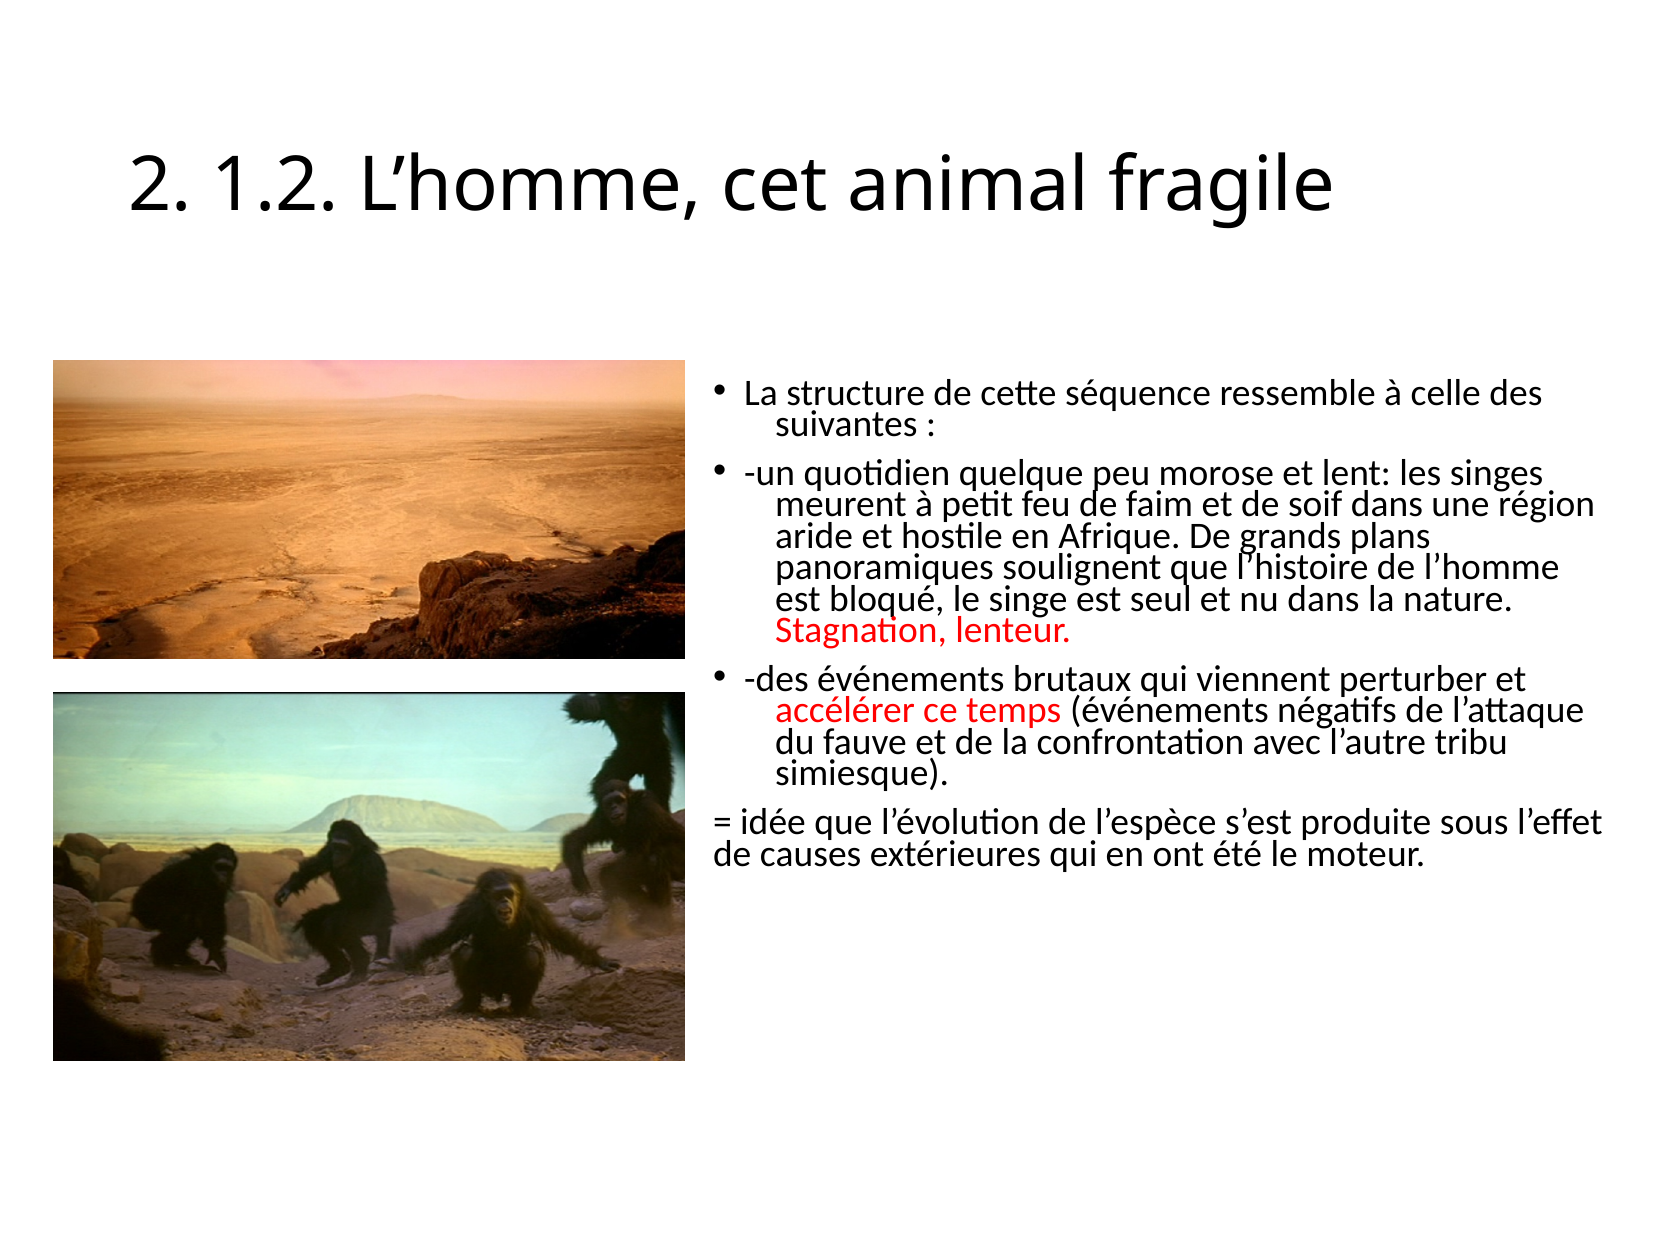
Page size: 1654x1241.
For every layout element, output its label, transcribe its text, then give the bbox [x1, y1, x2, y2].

list La structure de cette séquence ressemble à celle des suivantes : -un quotidien quelque peu morose et lent: les singes meurent à petit feu de faim et de soif dans une région aride et hostile en Afrique. De grands plans panoramiques soulignent que l’histoire de l’homme est bloqué, le singe est seul et nu dans la nature. Stagnation, lenteur. -des événements brutaux qui viennent perturber et accélérer ce temps (événements négatifs de l’attaque du fauve et de la confrontation avec l’autre tribu simiesque). = idée que l’évolution de l’espèce s’est produite sous l’effet de causes extérieures qui en ont été le moteur. [698, 372, 1623, 963]
picture [53, 360, 685, 659]
title 2. 1.2. L’homme, cet animal fragile [113, 66, 1540, 306]
picture [53, 692, 685, 1061]
